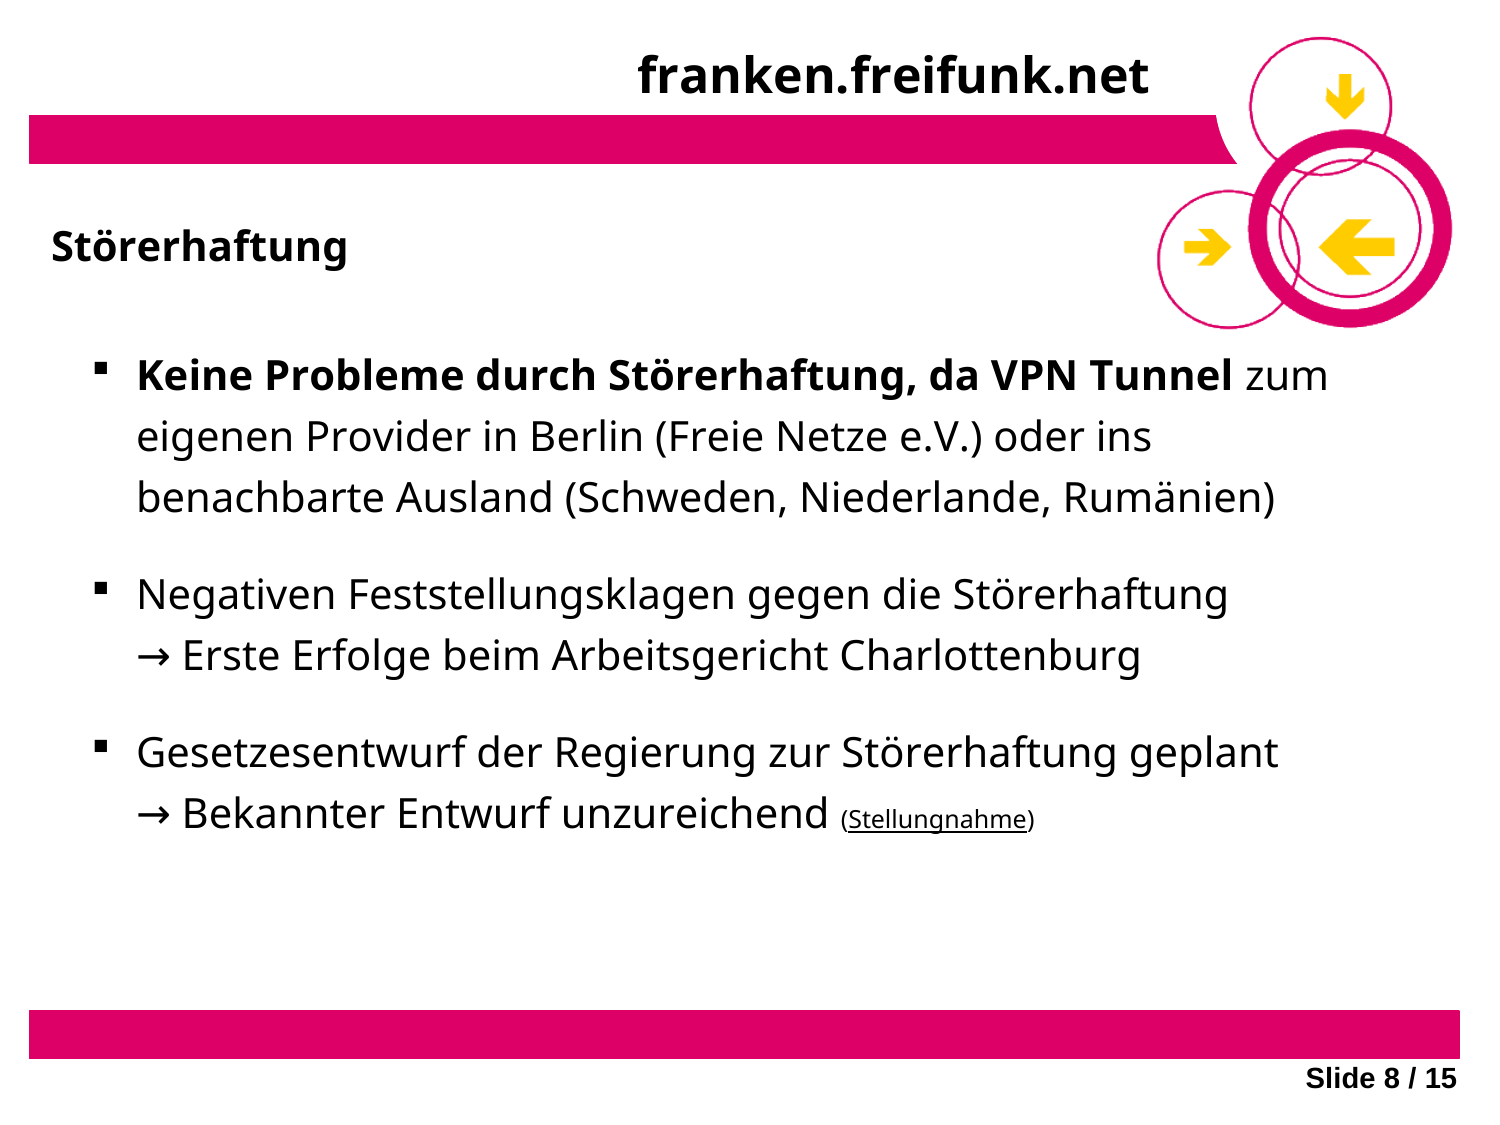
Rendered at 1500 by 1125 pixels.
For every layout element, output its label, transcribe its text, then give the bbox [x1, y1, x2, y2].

picture [1150, 32, 1461, 332]
text_box Keine Probleme durch Störerhaftung, da VPN Tunnel zum eigenen Provider in Berlin (Freie Netze e.V.) oder ins benachbarte Ausland (Schweden, Niederlande, Rumänien) Negativen Feststellungsklagen gegen die Störerhaftung → Erste Erfolge beim Arbeitsgericht Charlottenburg Gesetzesentwurf der Regierung zur Störerhaftung geplant → Bekannter Entwurf unzureichend (Stellungnahme) [61, 341, 1418, 1028]
text_box Störerhaftung [51, 212, 1123, 284]
